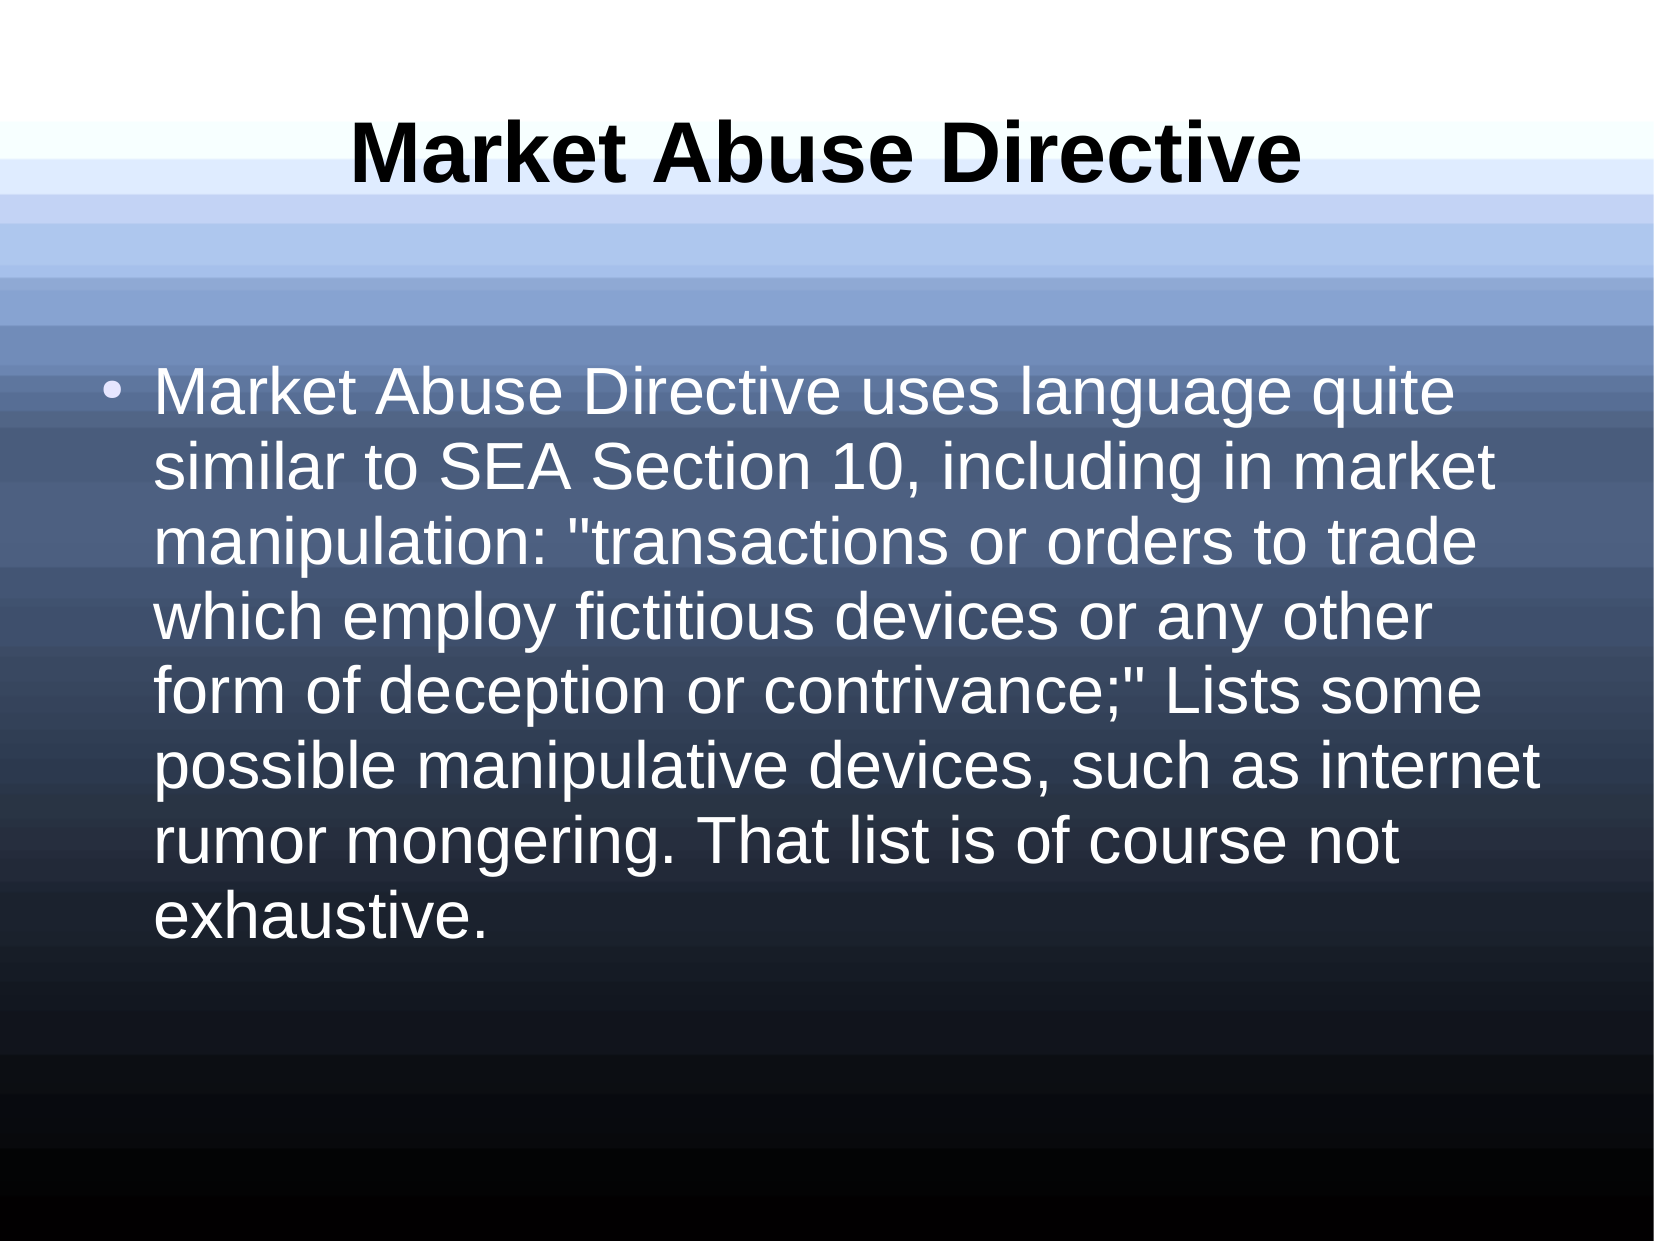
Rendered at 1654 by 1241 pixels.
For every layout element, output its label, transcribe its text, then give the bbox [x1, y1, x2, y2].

list Market Abuse Directive uses language quite similar to SEA Section 10, including in market manipulation: "transactions or orders to trade which employ fictitious devices or any other form of deception or contrivance;" Lists some possible manipulative devices, such as internet rumor mongering. That list is of course not exhaustive. [82, 354, 1571, 1109]
picture [0, 0, 1654, 1241]
title Market Abuse Directive [82, 49, 1571, 257]
